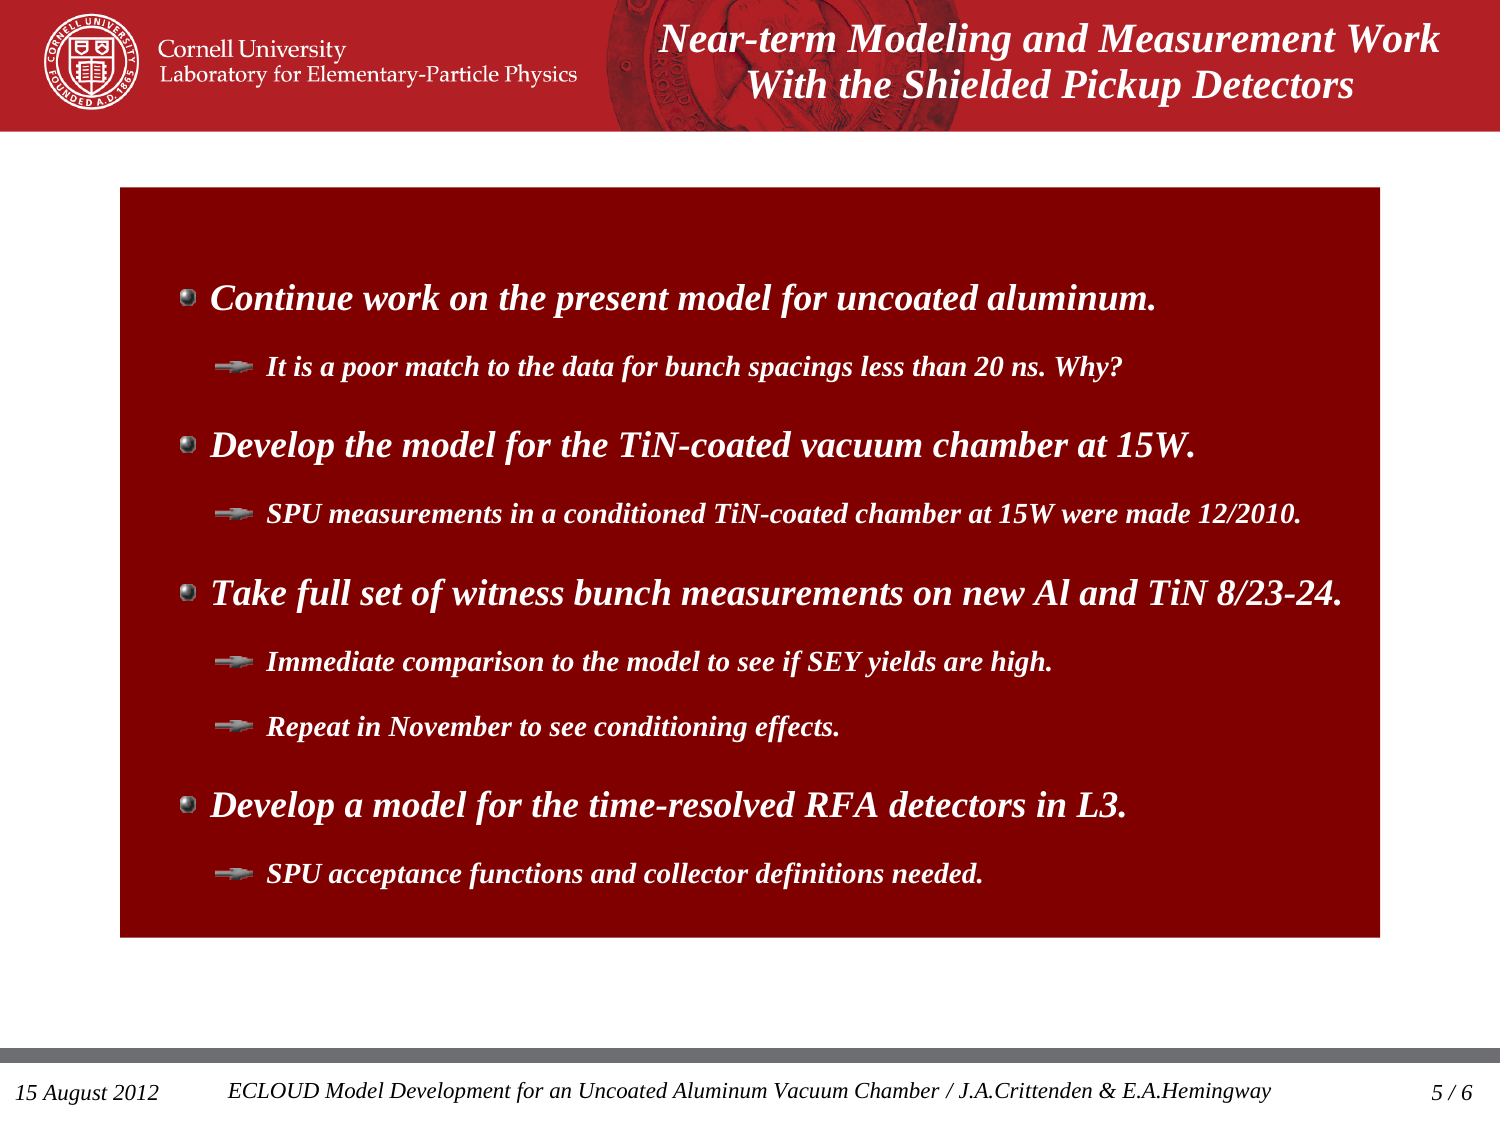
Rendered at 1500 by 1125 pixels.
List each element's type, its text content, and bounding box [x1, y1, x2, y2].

picture [215, 720, 253, 732]
picture [180, 796, 196, 813]
text_box Continue work on the present model for uncoated aluminum. It is a poor match to the data for bunch spacings less than 20 ns. Why? Develop the model for the TiN-coated vacuum chamber at 15W. SPU measurements in a conditioned TiN-coated chamber at 15W were made 12/2010. Take full set of witness bunch measurements on new Al and TiN 8/23-24. Immediate comparison to the model to see if SEY yields are high. Repeat in November to see conditioning effects. Develop a model for the time-resolved RFA detectors in L3. SPU acceptance functions and collector definitions needed. [120, 187, 1381, 938]
picture [180, 584, 196, 601]
picture [180, 436, 196, 453]
picture [0, 0, 1500, 132]
text_box Near-term Modeling and Measurement Work With the Shielded Pickup Detectors [600, 15, 1500, 121]
picture [180, 289, 196, 306]
picture [215, 868, 253, 880]
picture [215, 508, 253, 520]
picture [215, 656, 253, 668]
picture [215, 361, 253, 373]
